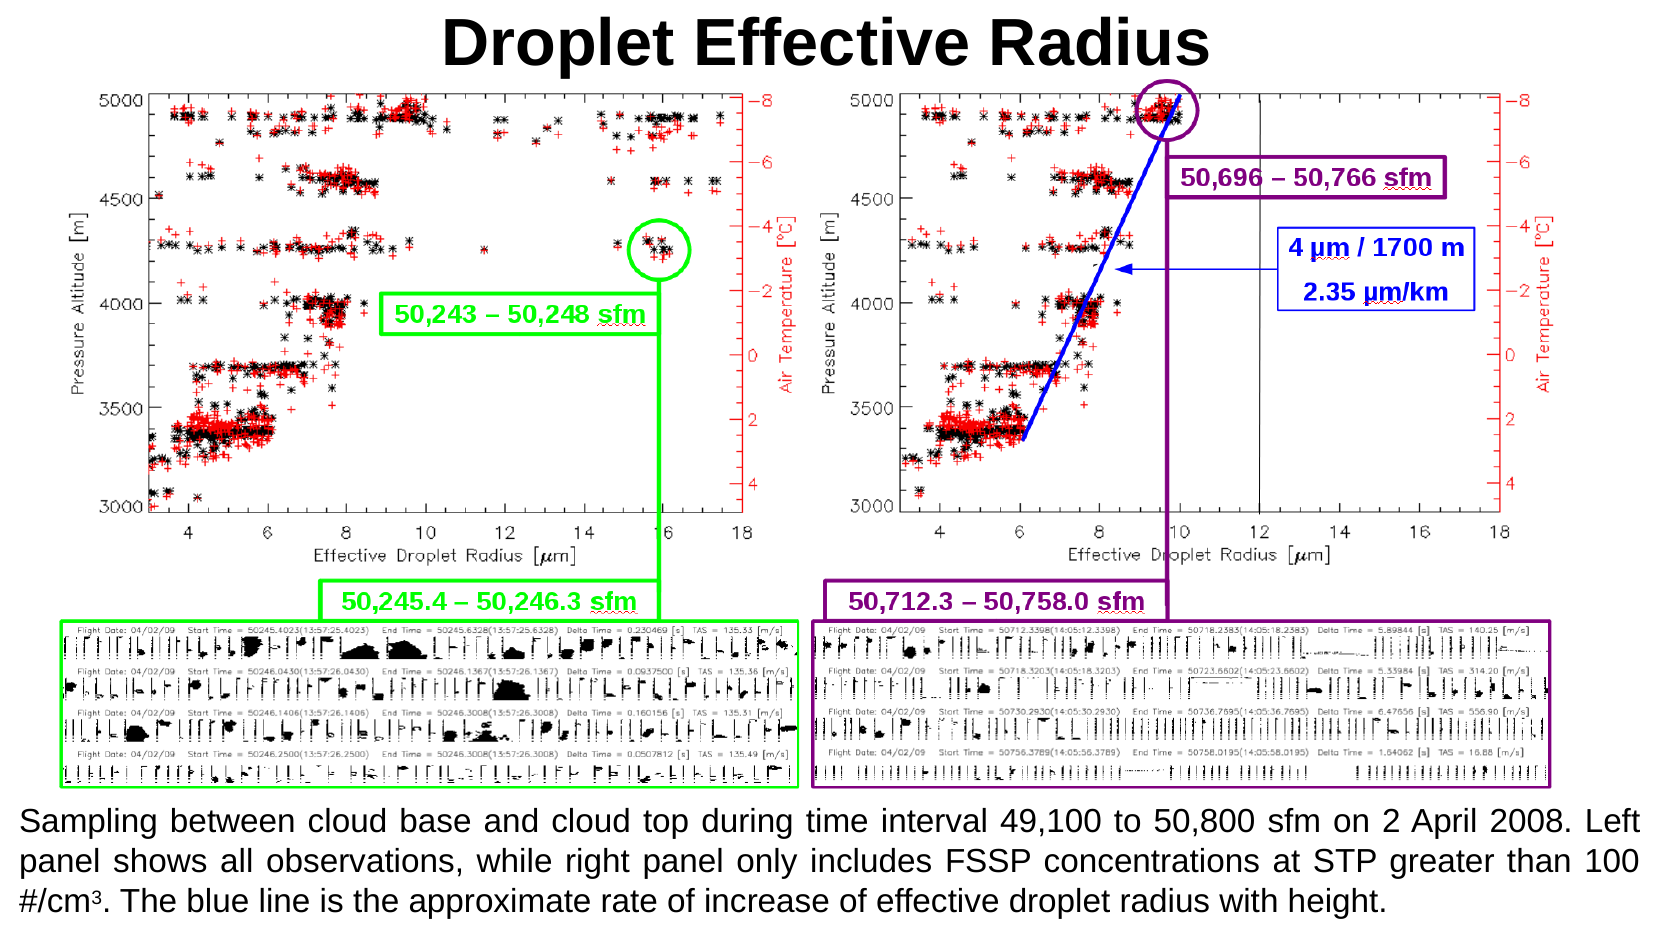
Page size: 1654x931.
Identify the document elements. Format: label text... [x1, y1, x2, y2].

picture [56, 96, 1557, 793]
text_box Sampling between cloud base and cloud top during time interval 49,100 to 50,800 sfm on 2 April 2008. Left panel shows all observations, while right panel only includes FSSP concentrations at STP greater than 100 #/cm3. The blue line is the approximate rate of increase of effective droplet radius with height. [5, 791, 1654, 926]
text_box Droplet Effective Radius [0, 0, 1654, 96]
